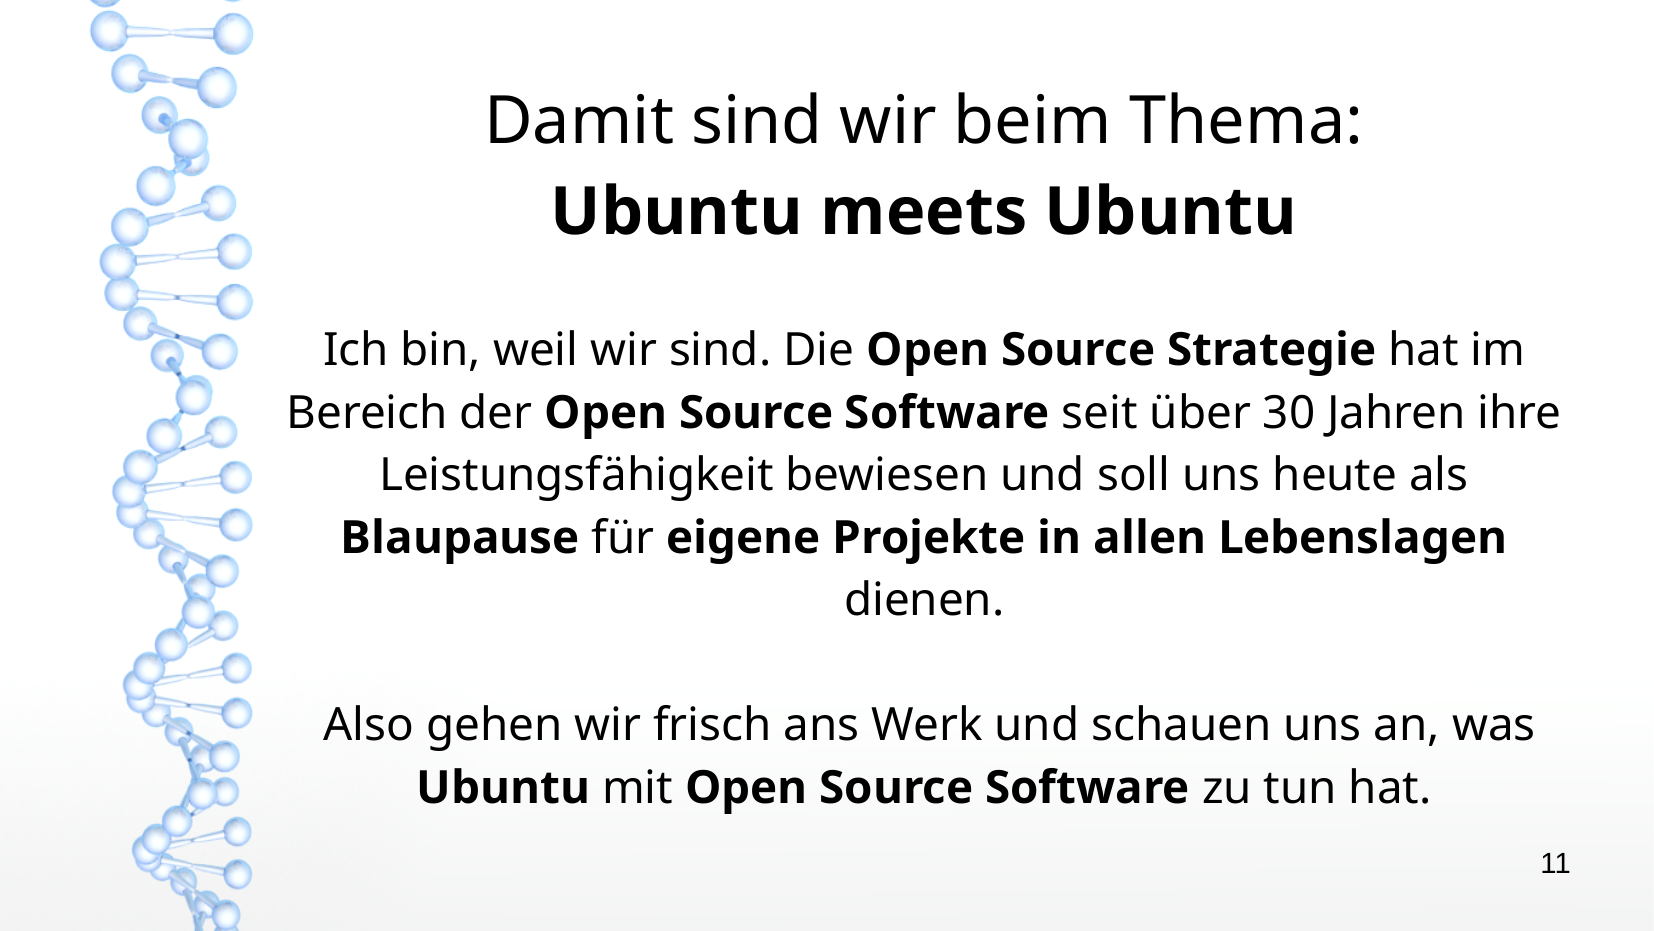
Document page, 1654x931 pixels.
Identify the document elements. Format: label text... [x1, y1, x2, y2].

subtitle Damit sind wir beim Thema: Ubuntu meets Ubuntu Ich bin, weil wir sind. Die Open Source Strategie hat im Bereich der Open Source Software seit über 30 Jahren ihre Leistungsfähigkeit bewiesen und soll uns heute als Blaupause für eigene Projekte in allen Lebenslagen dienen. Also gehen wir frisch ans Werk und schauen uns an, was Ubuntu mit Open Source Software zu tun hat. [259, 88, 1589, 801]
picture [0, 0, 1654, 931]
